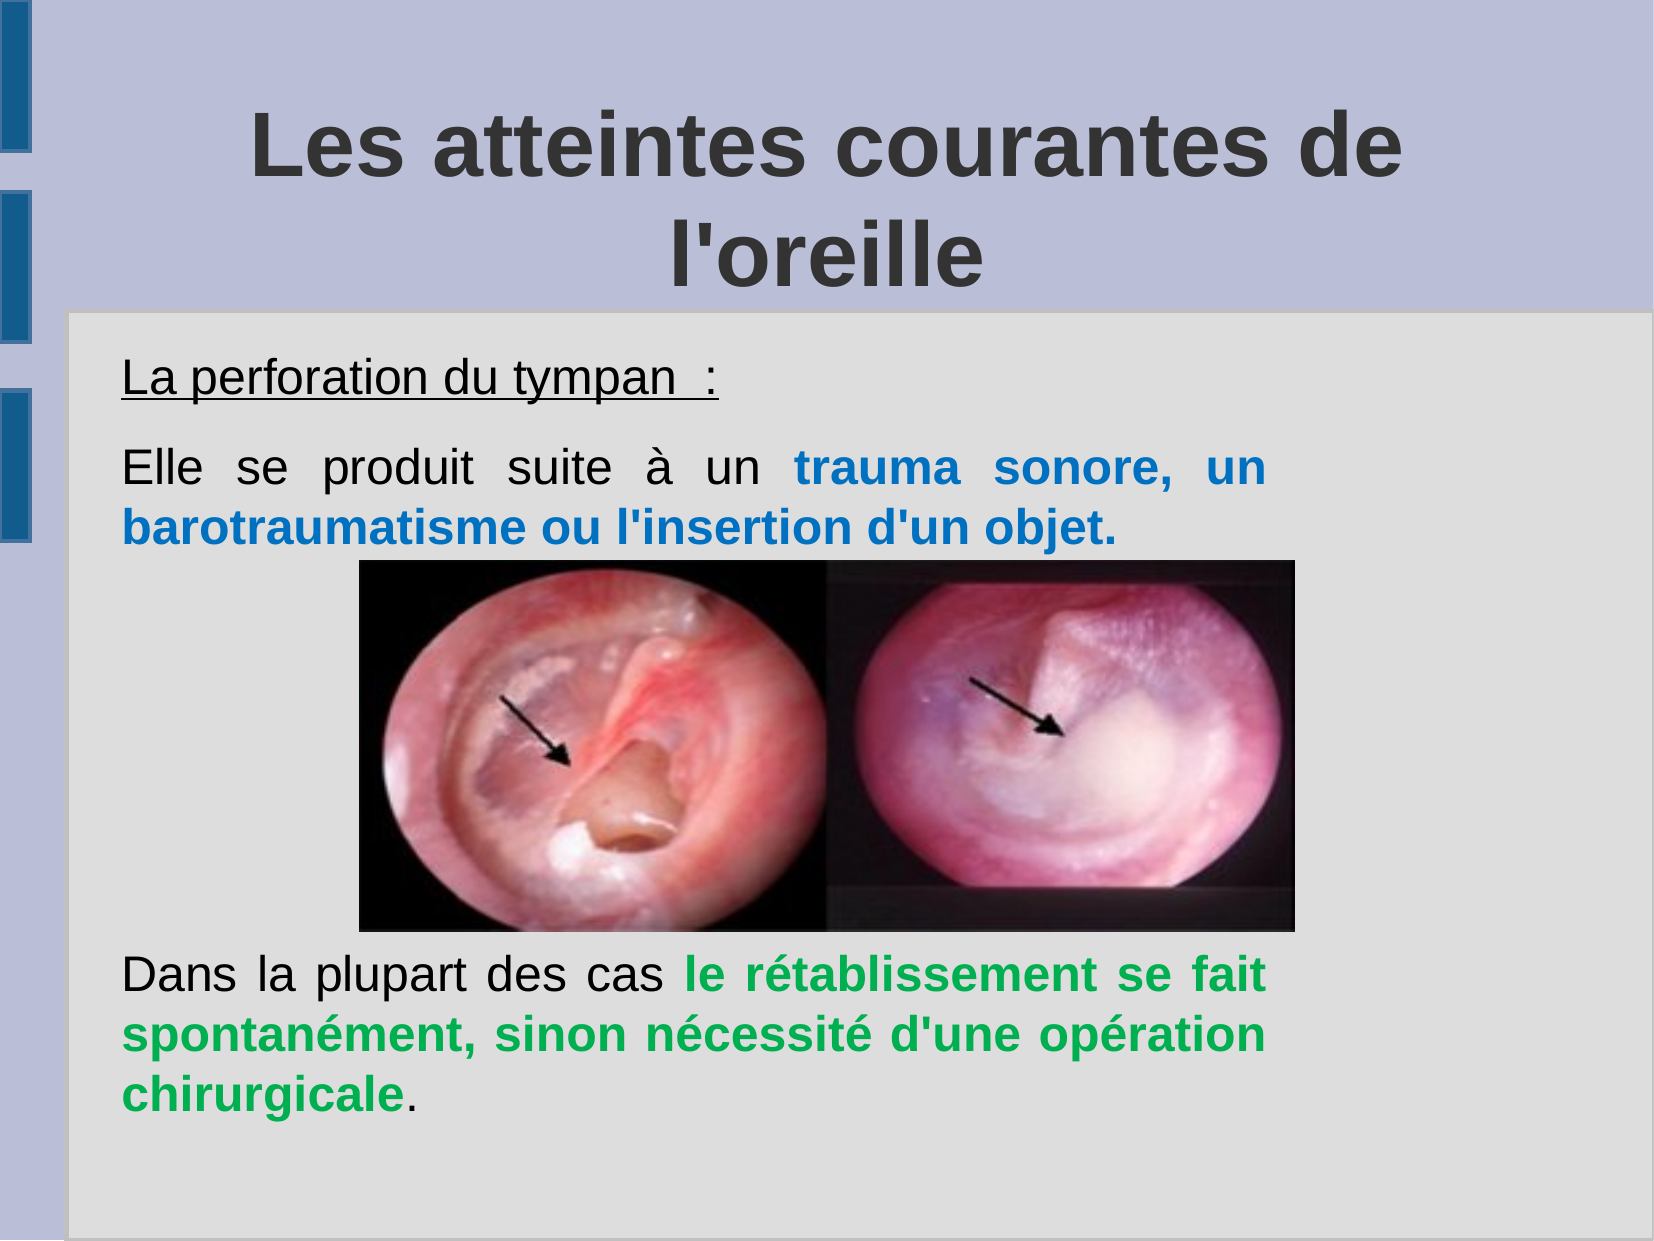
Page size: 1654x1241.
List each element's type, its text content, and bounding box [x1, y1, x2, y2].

title Les atteintes courantes de l'oreille [121, 91, 1534, 299]
list La perforation du tympan : Elle se produit suite à un trauma sonore, un barotraumatisme ou l'insertion d'un objet. Dans la plupart des cas le rétablissement se fait spontanément, sinon nécessité d'une opération chirurgicale. [121, 344, 1534, 1127]
picture [359, 560, 1295, 932]
